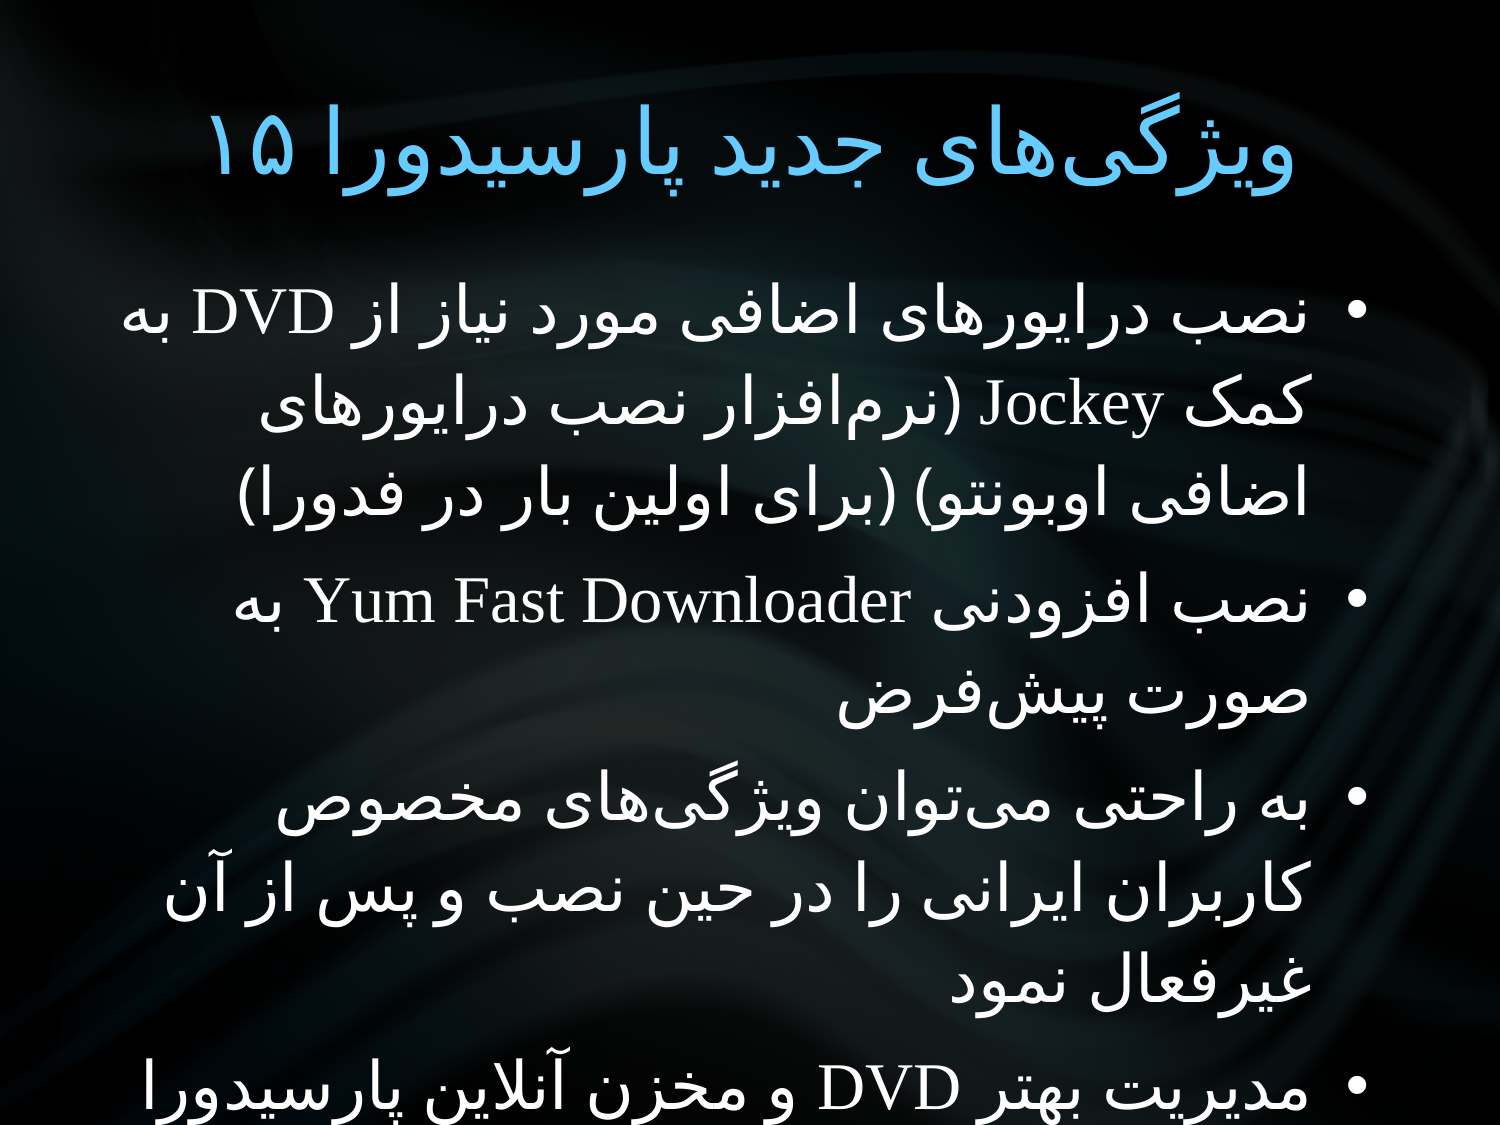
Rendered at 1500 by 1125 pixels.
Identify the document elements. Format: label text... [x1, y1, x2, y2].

title ویژگی‌های جدید پارسیدورا ۱۵ [75, 45, 1426, 233]
list نصب درایورهای اضافی مورد نیاز از DVD به کمک ‏Jockey (نرم‌افزار نصب درایورهای اضافی اوبونتو) (برای اولین بار در فدورا) نصب افزودنی Yum Fast Downloader به صورت پیش‌فرض به راحتی می‌توان ویژگی‌های مخصوص کاربران ایرانی را در حین نصب و پس از آن غیرفعال نمود مدیریت بهتر DVD و مخزن آنلاین پارسیدورا برای نصب برنامه‌ها توسط Yum و PackageKit [75, 262, 1426, 1005]
